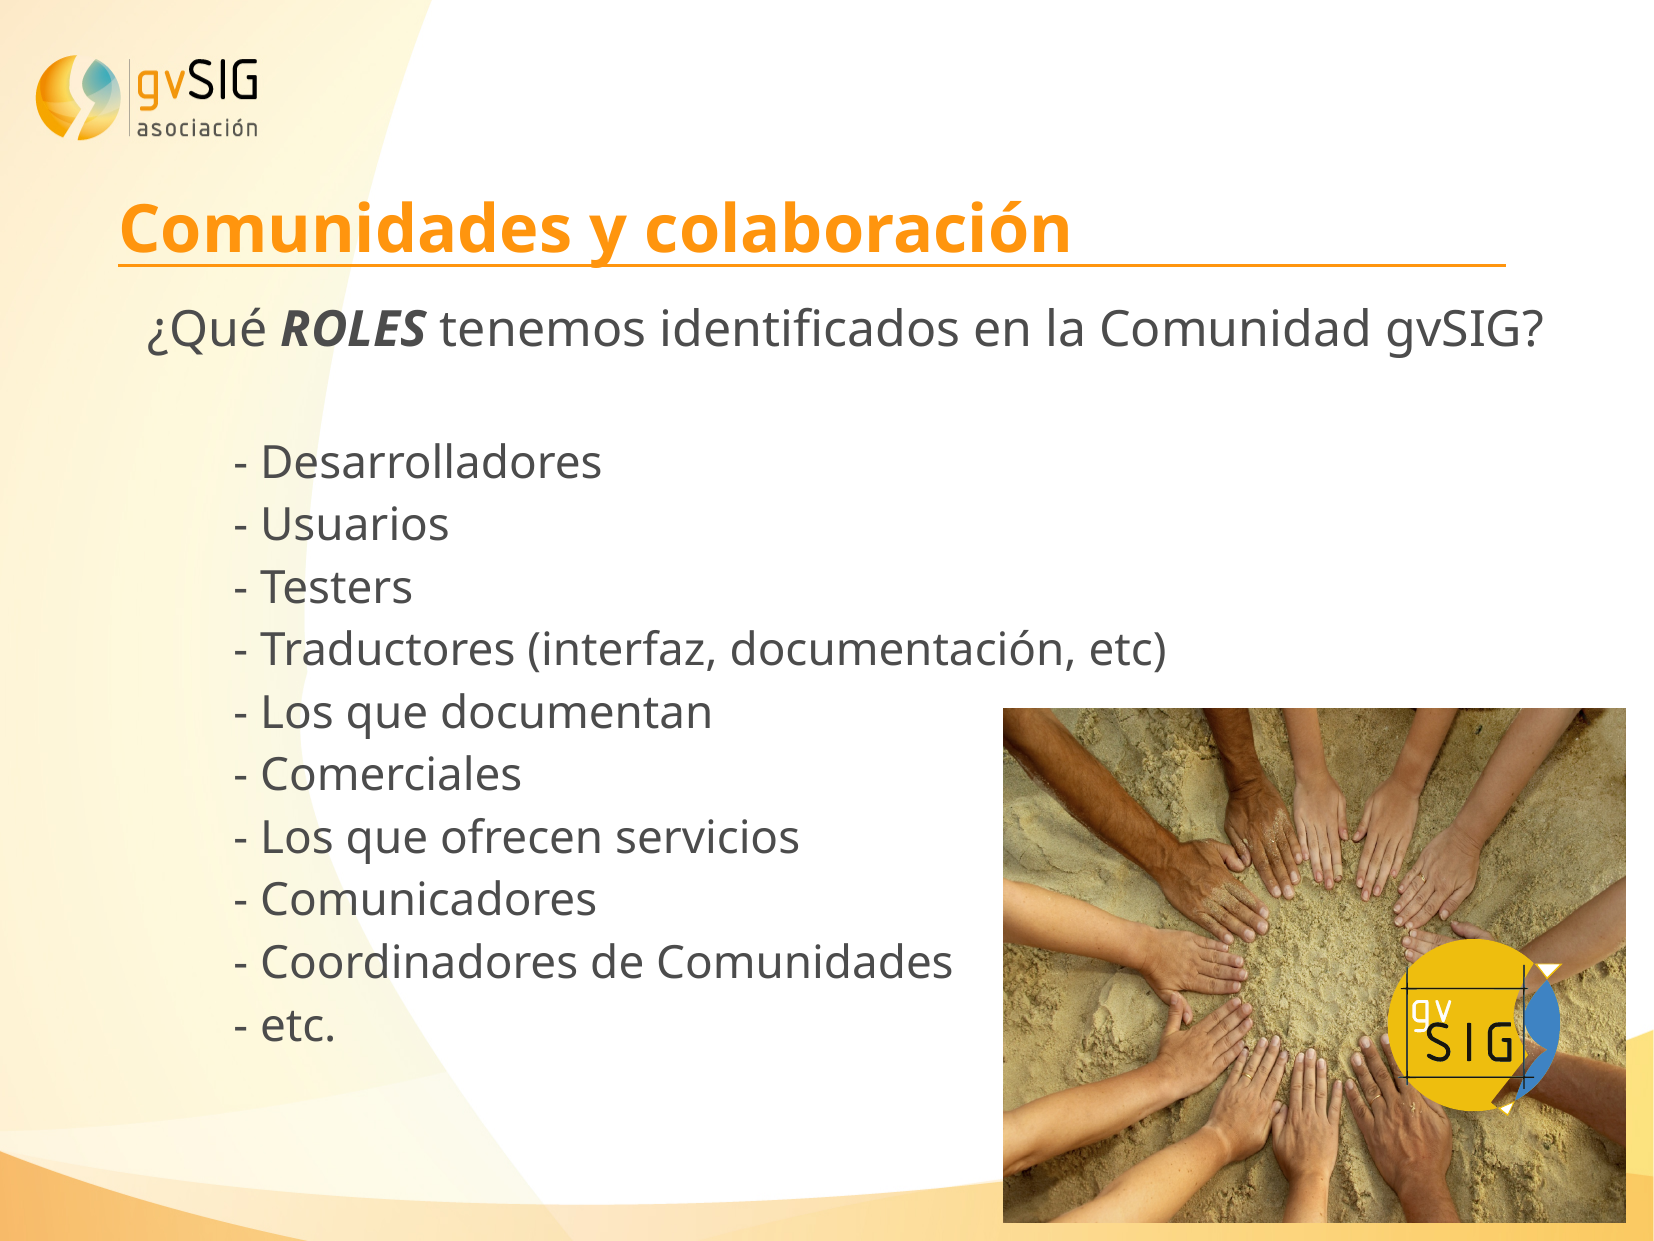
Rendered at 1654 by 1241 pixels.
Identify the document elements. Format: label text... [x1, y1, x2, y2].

title Comunidades y colaboración [118, 177, 1607, 276]
title ¿Qué ROLES tenemos identificados en la Comunidad gvSIG? - Desarrolladores - Usuarios - Testers - Traductores (interfaz, documentación, etc) - Los que documentan - Comerciales - Los que ofrecen servicios - Comunicadores - Coordinadores de Comunidades - etc. [147, 324, 1595, 1091]
picture [0, 0, 1654, 1241]
